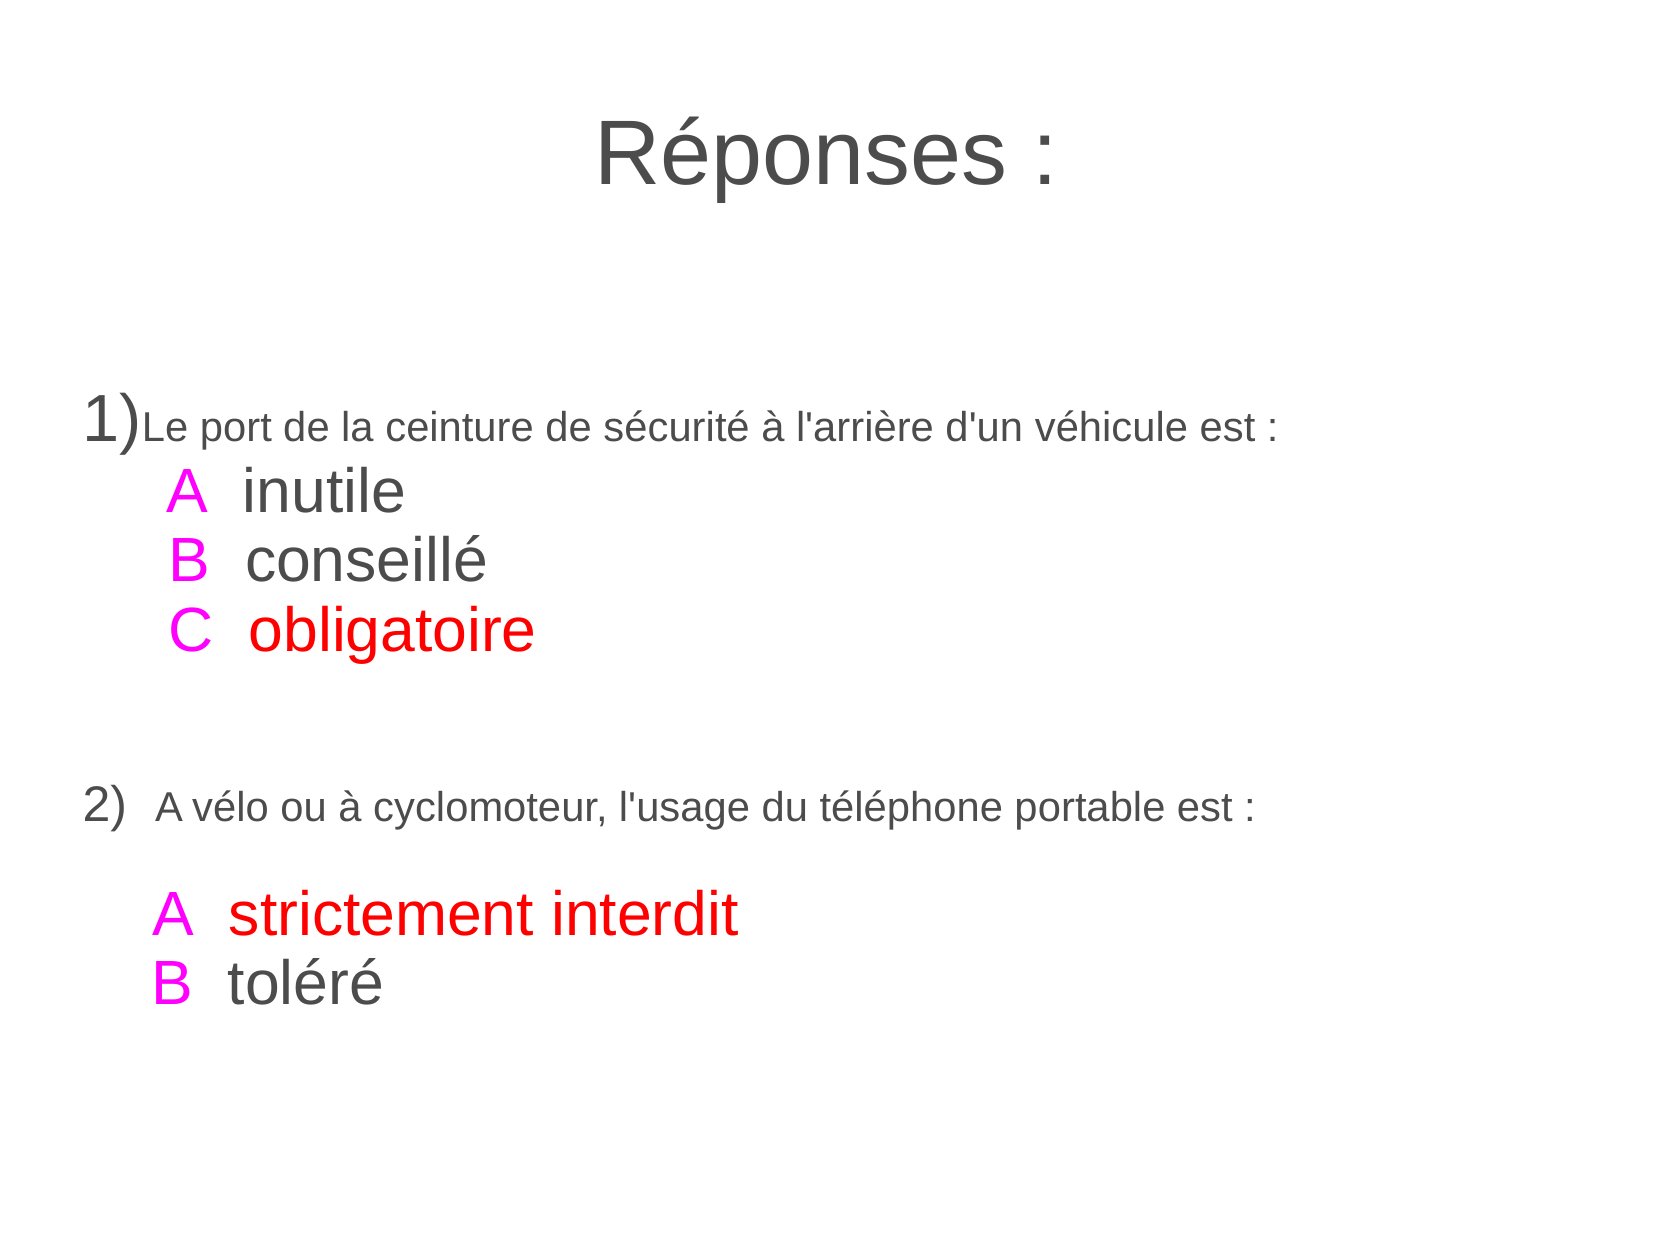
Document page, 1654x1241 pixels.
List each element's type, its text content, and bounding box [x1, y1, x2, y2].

subtitle 1)Le port de la ceinture de sécurité à l'arrière d'un véhicule est : A inutile B conseillé C obligatoire 2) A vélo ou à cyclomoteur, l'usage du téléphone portable est : A strictement interdit B toléré [82, 297, 1571, 1102]
title Réponses : [82, 56, 1571, 250]
